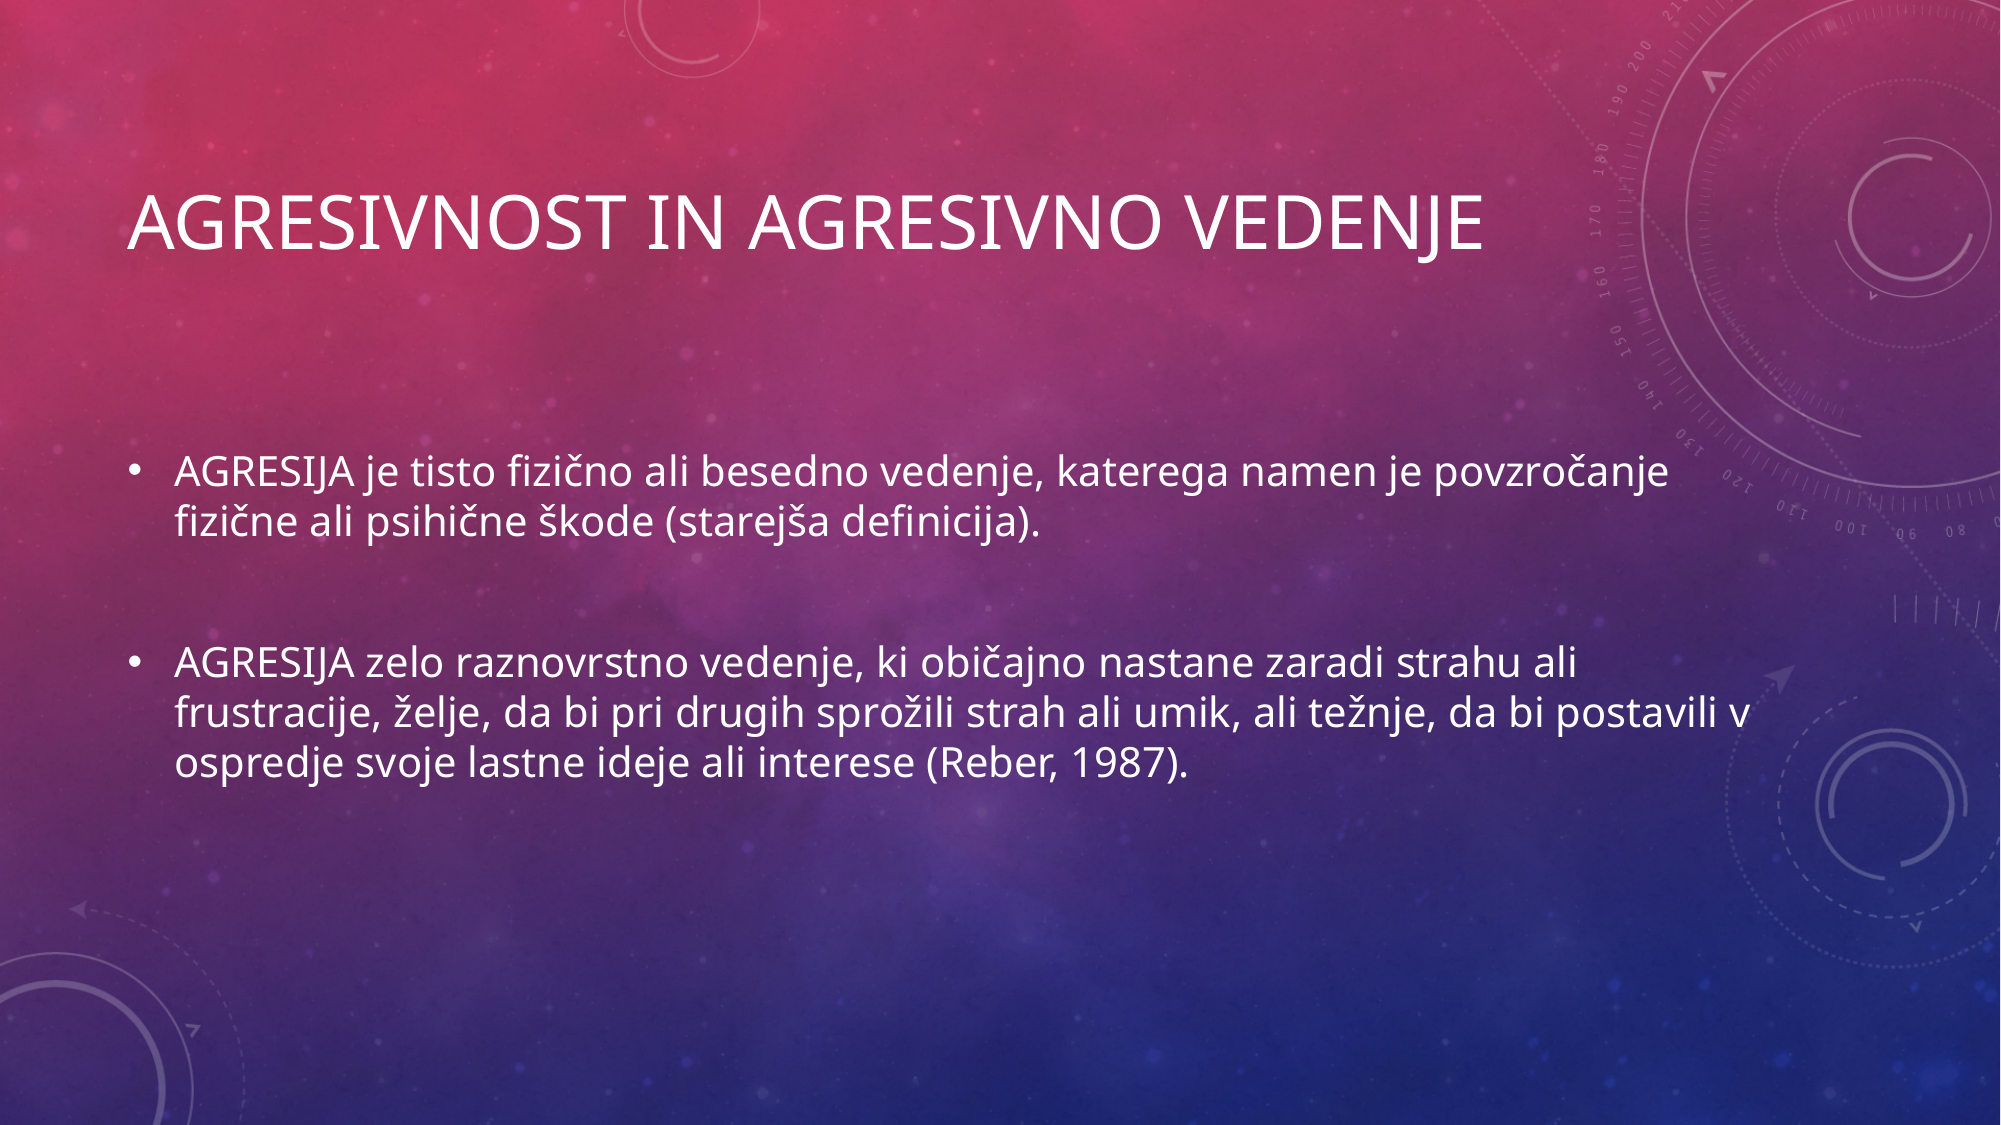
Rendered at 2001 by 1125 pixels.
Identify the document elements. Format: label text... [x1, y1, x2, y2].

list AGRESIJA je tisto fizično ali besedno vedenje, katerega namen je povzročanje fizične ali psihične škode (starejša definicija). AGRESIJA zelo raznovrstno vedenje, ki običajno nastane zaradi strahu ali frustracije, želje, da bi pri drugih sprožili strah ali umik, ali težnje, da bi postavili v ospredje svoje lastne ideje ali interese (Reber, 1987). [112, 351, 1775, 950]
picture [0, 0, 2001, 1125]
title Agresivnost in agresivno vedenje [112, 99, 1775, 339]
